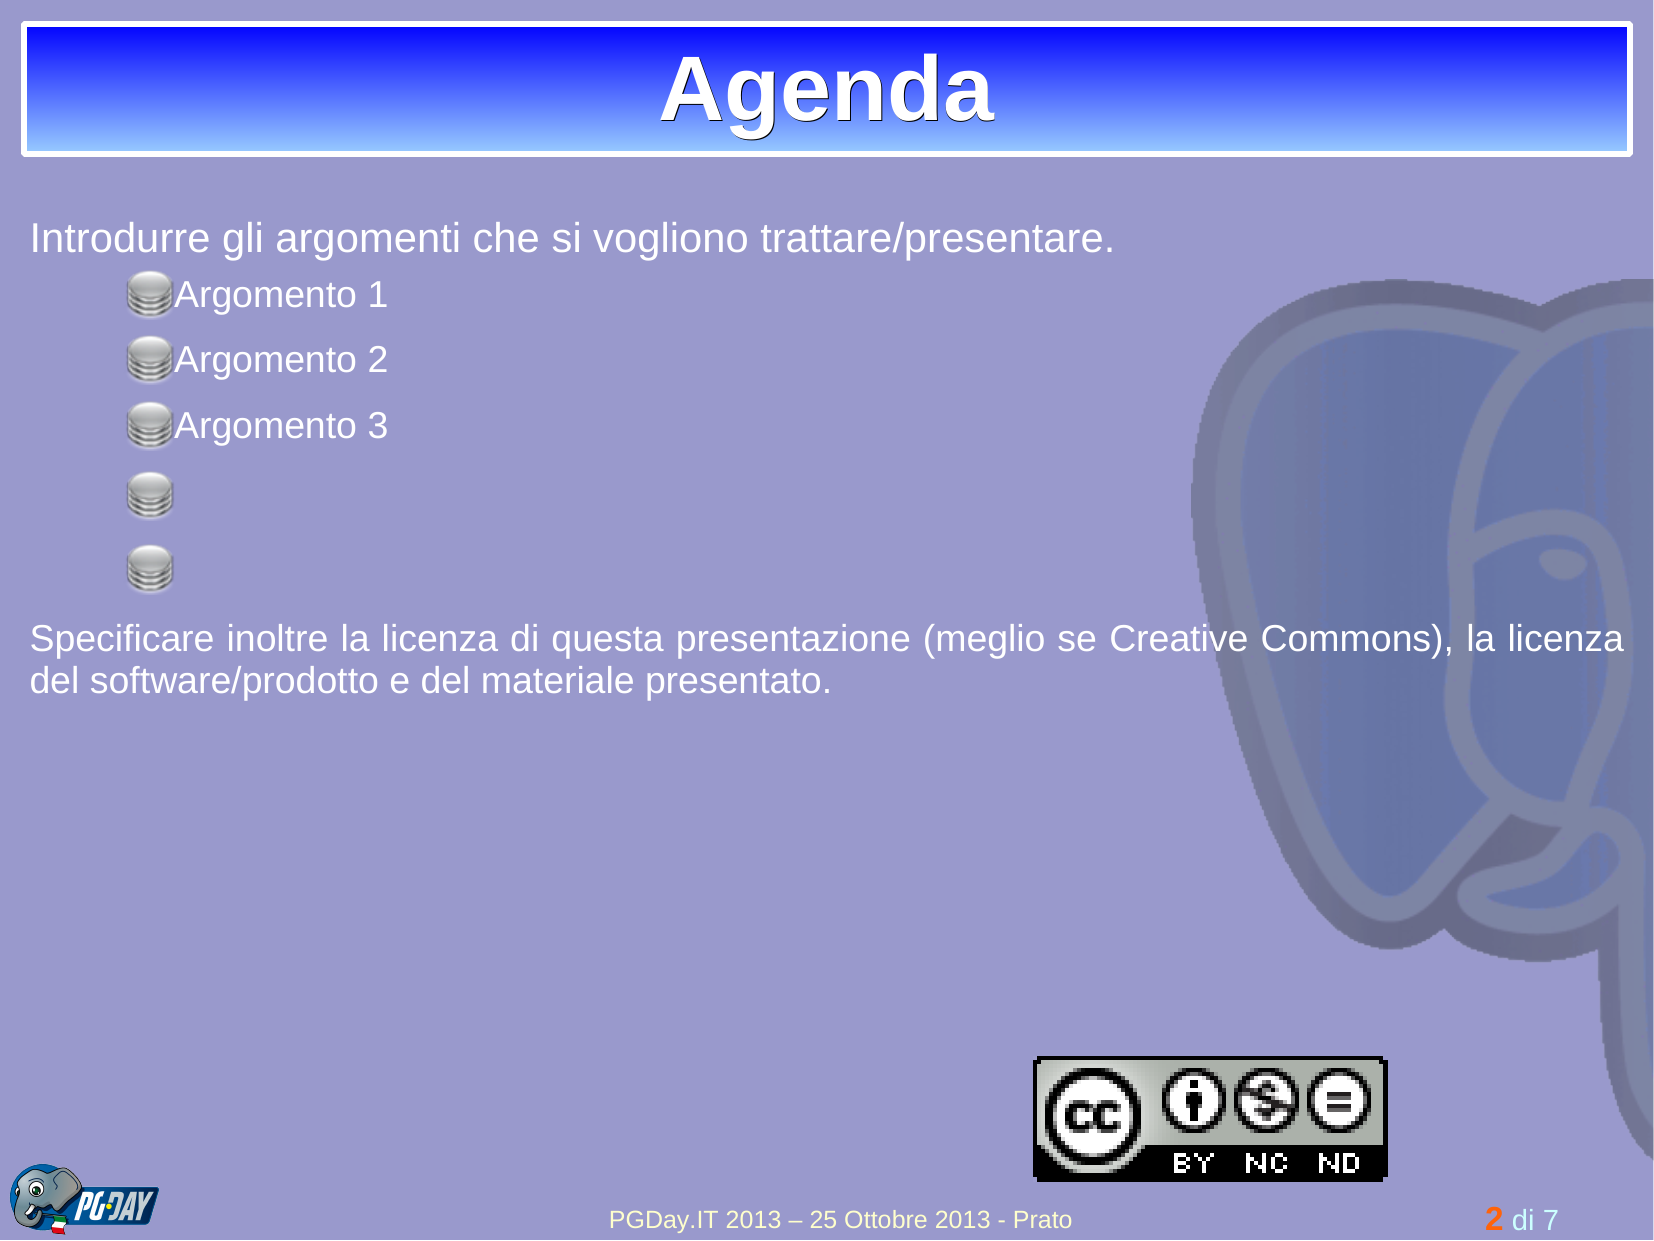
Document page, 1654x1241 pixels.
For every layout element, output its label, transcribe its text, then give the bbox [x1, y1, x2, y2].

picture [9, 1163, 160, 1236]
list Introdurre gli argomenti che si vogliono trattare/presentare. Argomento 1 Argomento 2 Argomento 3 Specificare inoltre la licenza di questa presentazione (meglio se Creative Commons), la licenza del software/prodotto e del materiale presentato. [29, 215, 1625, 1137]
picture [1033, 279, 1654, 1182]
title Agenda [23, 23, 1630, 154]
